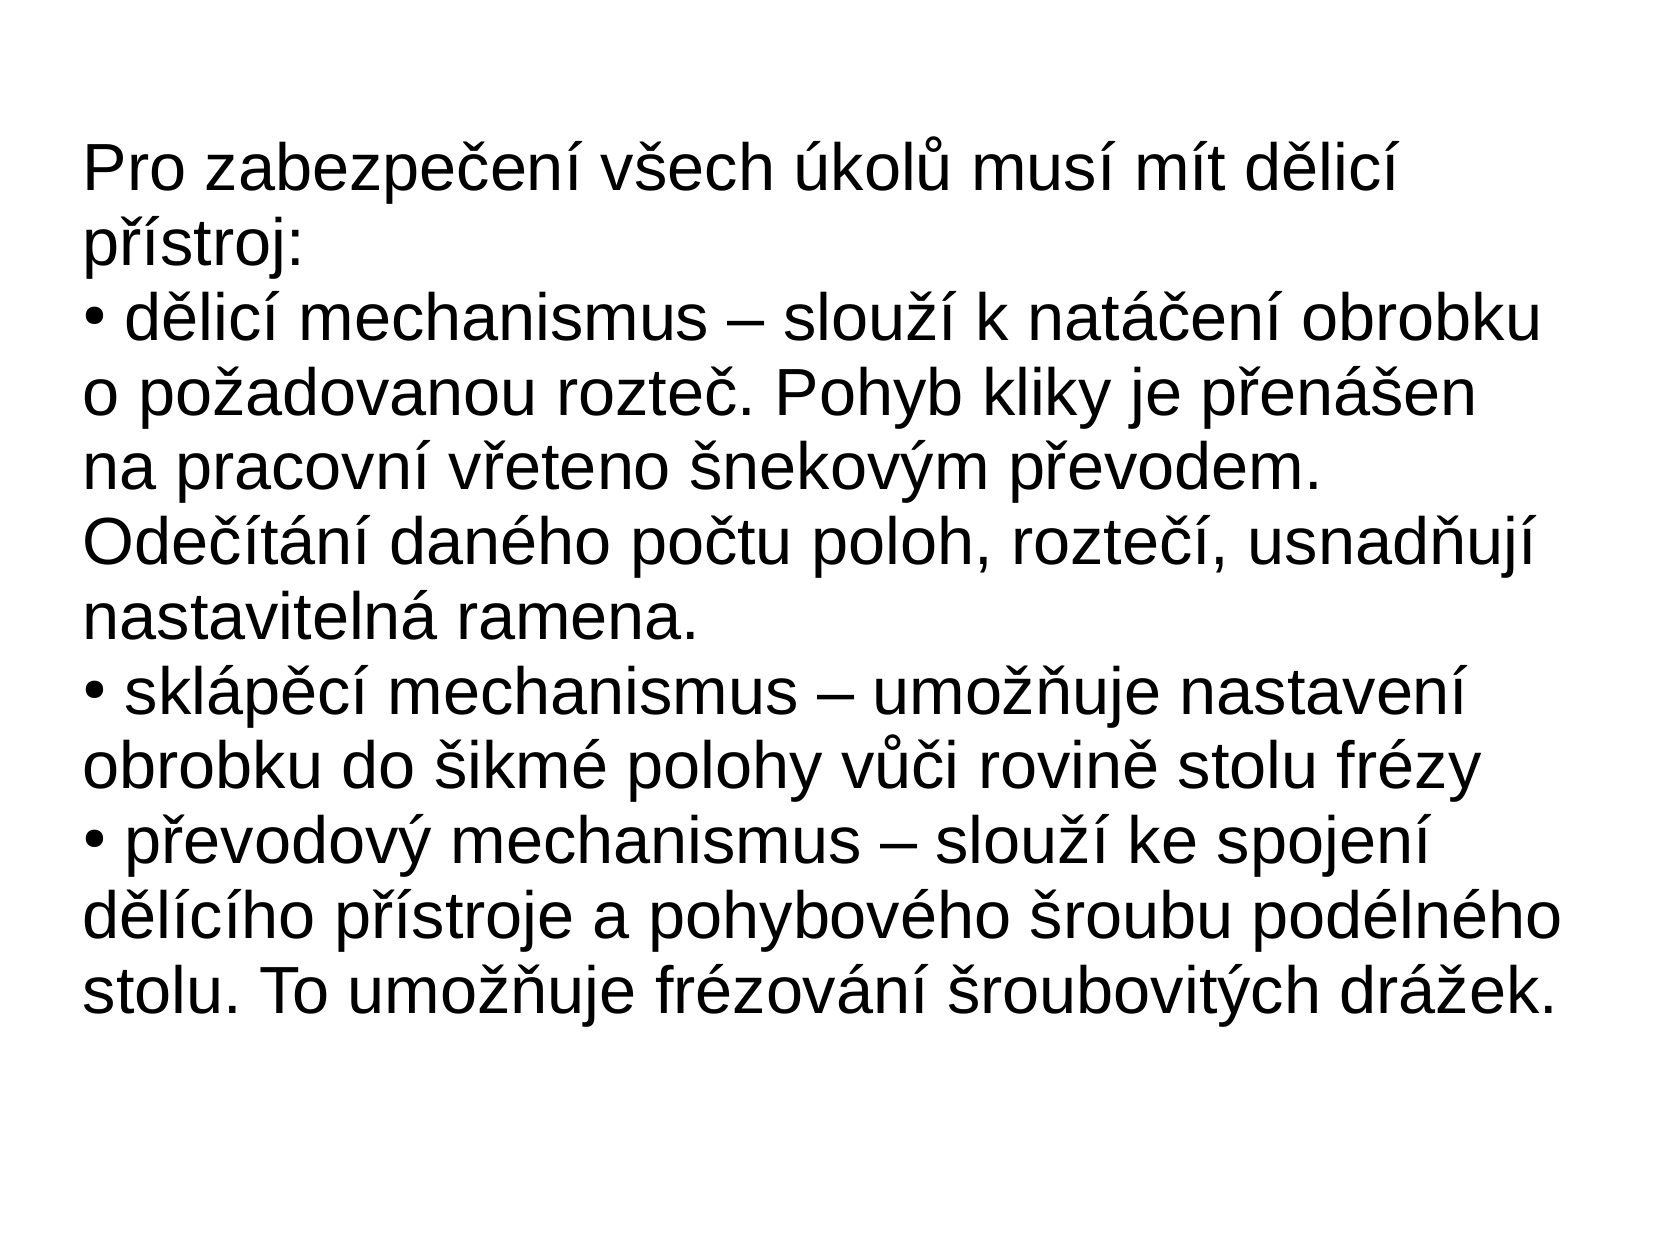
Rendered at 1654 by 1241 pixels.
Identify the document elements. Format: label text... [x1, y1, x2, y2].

subtitle Pro zabezpečení všech úkolů musí mít dělicí přístroj: dělicí mechanismus – slouží k natáčení obrobku o požadovanou rozteč. Pohyb kliky je přenášen na pracovní vřeteno šnekovým převodem. Odečítání daného počtu poloh, roztečí, usnadňují nastavitelná ramena. sklápěcí mechanismus – umožňuje nastavení obrobku do šikmé polohy vůči rovině stolu frézy převodový mechanismus – slouží ke spojení dělícího přístroje a pohybového šroubu podélného stolu. To umožňuje frézování šroubovitých drážek. [82, 56, 1571, 1102]
